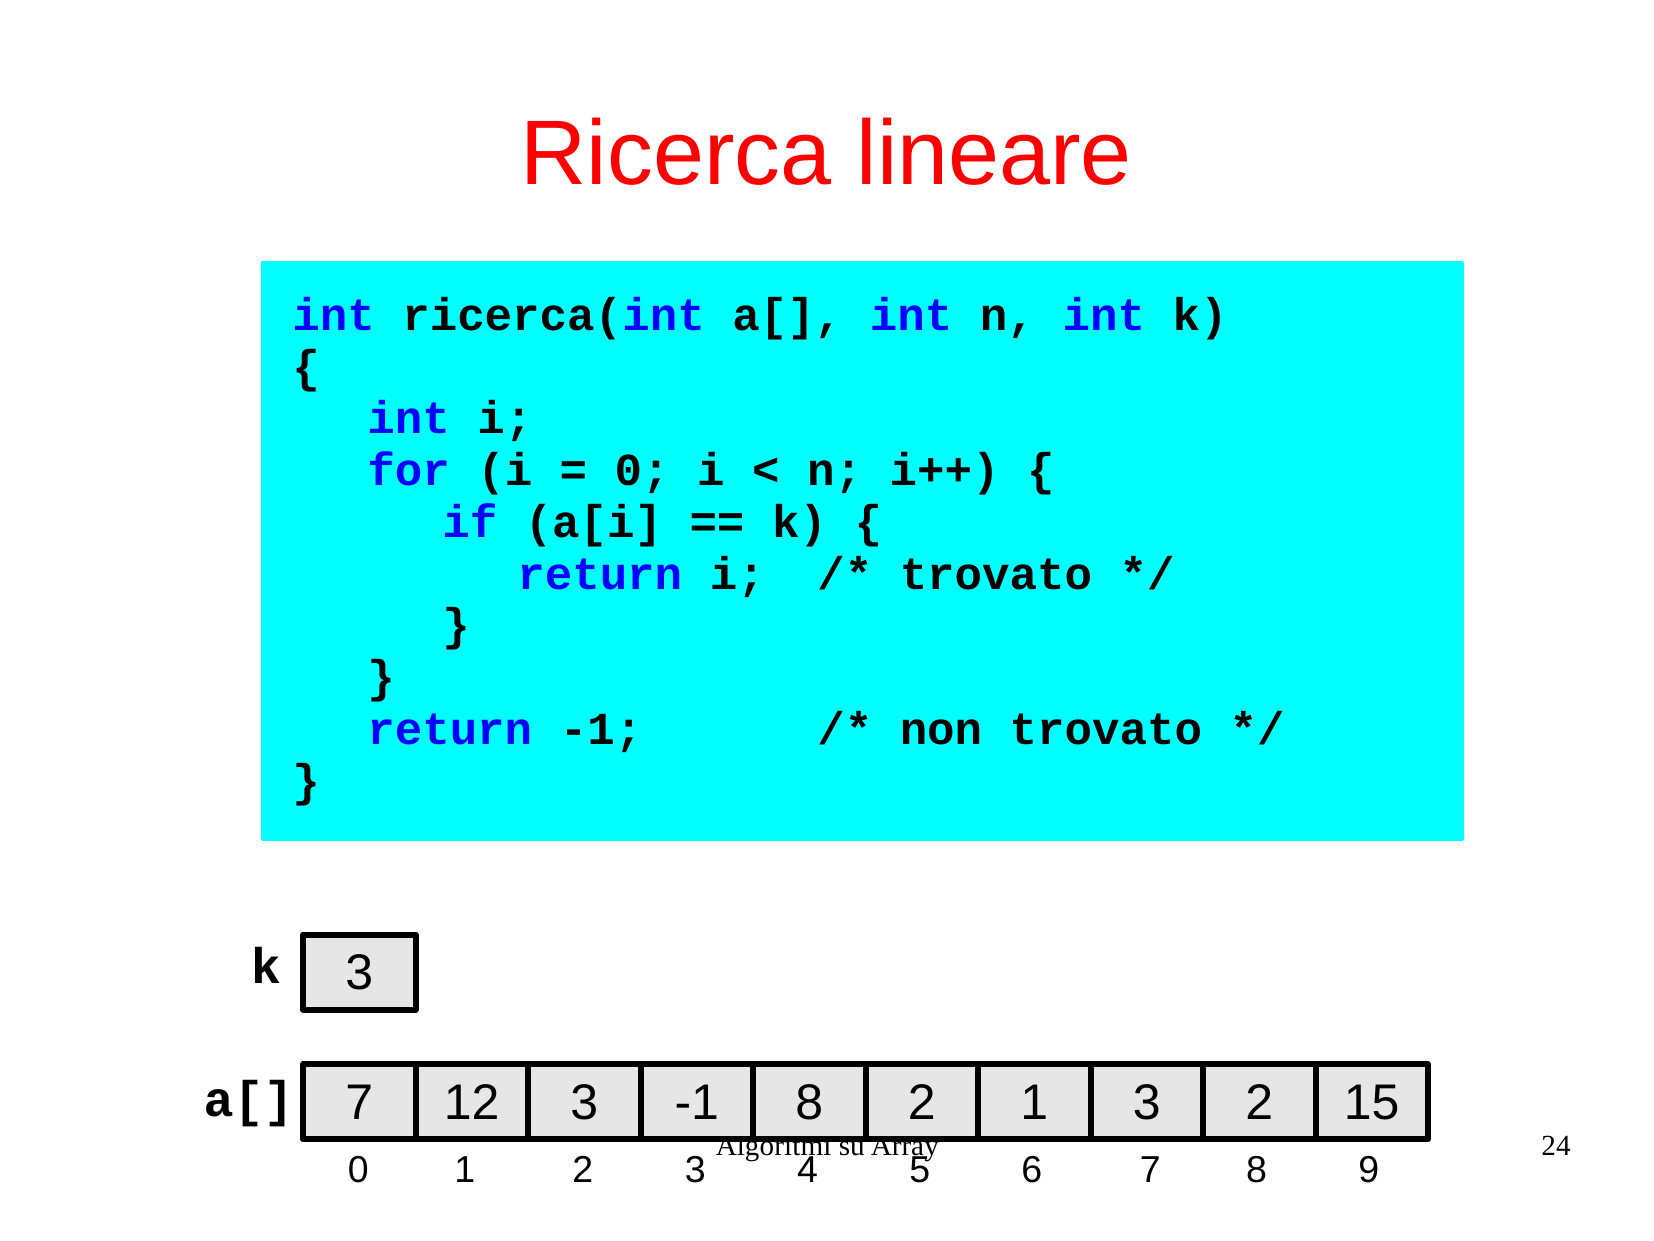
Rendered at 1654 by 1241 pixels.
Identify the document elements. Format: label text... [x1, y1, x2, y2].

text_box 8 [753, 1064, 865, 1140]
text_box k [249, 940, 283, 1001]
text_box 3 [303, 934, 416, 1010]
text_box 8 [1244, 1147, 1269, 1193]
title Ricerca lineare [82, 49, 1571, 257]
text_box 6 [1020, 1147, 1044, 1193]
text_box 15 [1315, 1064, 1429, 1140]
text_box 4 [795, 1147, 834, 1193]
text_box 7 [1138, 1147, 1163, 1193]
text_box 2 [571, 1147, 595, 1193]
text_box 3 [683, 1147, 708, 1193]
text_box 2 [865, 1064, 978, 1140]
text_box 0 [346, 1147, 371, 1193]
text_box 3 [1090, 1064, 1203, 1140]
text_box 7 [303, 1064, 415, 1140]
text_box a[] [202, 1073, 296, 1134]
text_box 12 [415, 1064, 528, 1140]
text_box 1 [452, 1147, 477, 1193]
text_box 2 [1203, 1064, 1315, 1140]
text_box 9 [1356, 1147, 1381, 1193]
text_box 5 [907, 1147, 932, 1193]
text_box -1 [640, 1064, 753, 1140]
text_box 3 [528, 1064, 640, 1140]
text_box 1 [978, 1064, 1090, 1140]
text_box int ricerca(int a[], int n, int k) { int i; for (i = 0; i < n; i++) { if (a[i] == k) { return i; /* trovato */ } } return -1; /* non trovato */ } [262, 262, 1463, 840]
